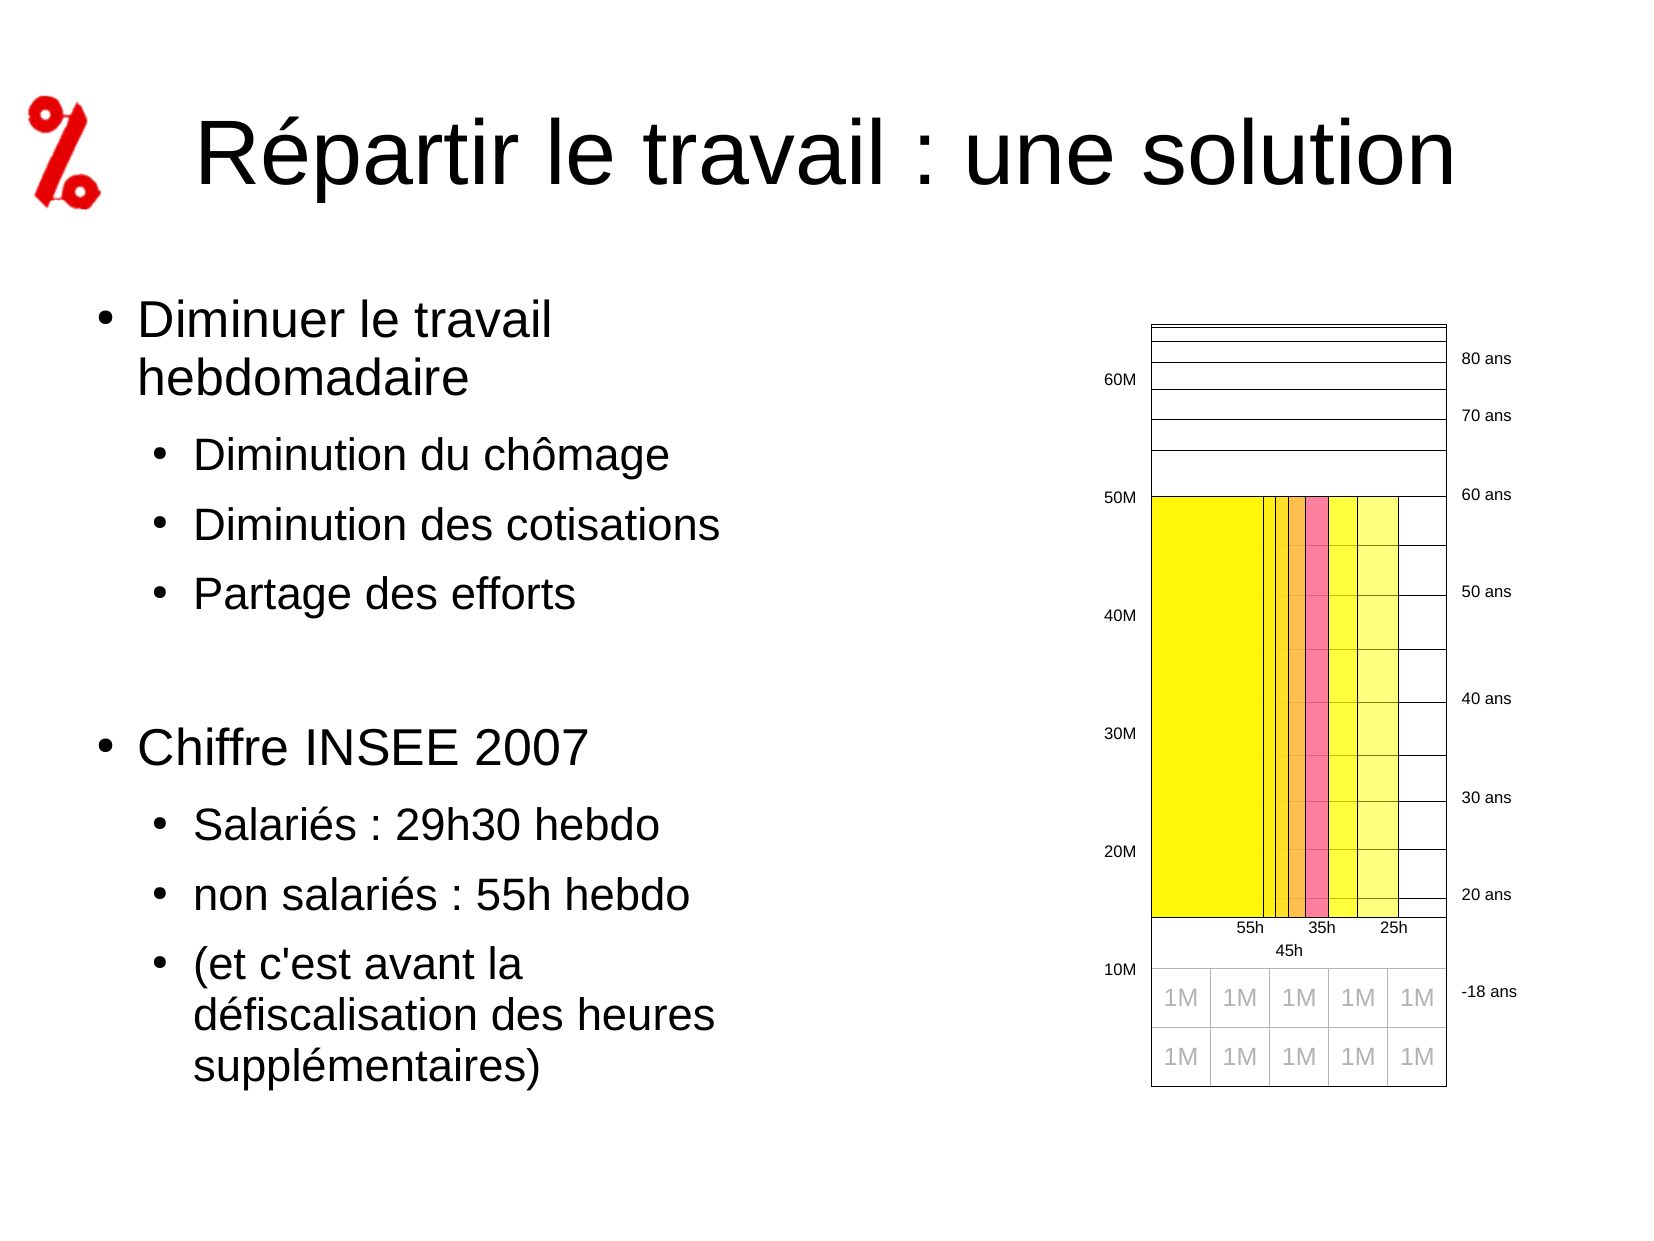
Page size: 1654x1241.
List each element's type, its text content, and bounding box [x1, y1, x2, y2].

list Diminuer le travail hebdomadaire Diminution du chômage Diminution des cotisations Partage des efforts Chiffre INSEE 2007 Salariés : 29h30 hebdo non salariés : 55h hebdo (et c'est avant la défiscalisation des heures supplémentaires) [82, 290, 809, 1109]
text_box 70 ans [1447, 398, 1527, 447]
text_box 30M [1089, 716, 1151, 758]
text_box 30 ans [1447, 780, 1527, 829]
text_box 1M [1270, 1028, 1328, 1086]
text_box 50 ans [1447, 575, 1527, 624]
text_box 50M [1089, 480, 1151, 521]
text_box 1M [1328, 1028, 1387, 1086]
title Répartir le travail : une solution [82, 56, 1571, 250]
text_box 60 ans [1447, 477, 1527, 526]
text_box 1M [1387, 968, 1446, 1028]
text_box 55h [1221, 911, 1294, 955]
text_box 25h [1366, 911, 1438, 955]
text_box 1M [1152, 1028, 1211, 1086]
text_box 1M [1270, 978, 1328, 1028]
text_box 20 ans [1447, 877, 1527, 927]
text_box 80 ans [1447, 341, 1527, 391]
text_box 1M [1211, 968, 1270, 1028]
picture [0, 88, 82, 219]
text_box 20M [1089, 834, 1151, 876]
text_box 1M [1152, 968, 1211, 1028]
text_box 60M [1089, 362, 1151, 404]
text_box 1M [1328, 968, 1387, 1028]
text_box 40M [1089, 598, 1151, 633]
text_box [1062, 295, 1565, 1123]
text_box 1M [1211, 1028, 1270, 1086]
text_box 45h [1260, 934, 1333, 978]
text_box 1M [1387, 1028, 1446, 1086]
text_box -18 ans [1447, 974, 1533, 1030]
text_box 40 ans [1447, 681, 1527, 730]
text_box 35h [1294, 911, 1366, 955]
text_box 10M [1089, 952, 1151, 995]
